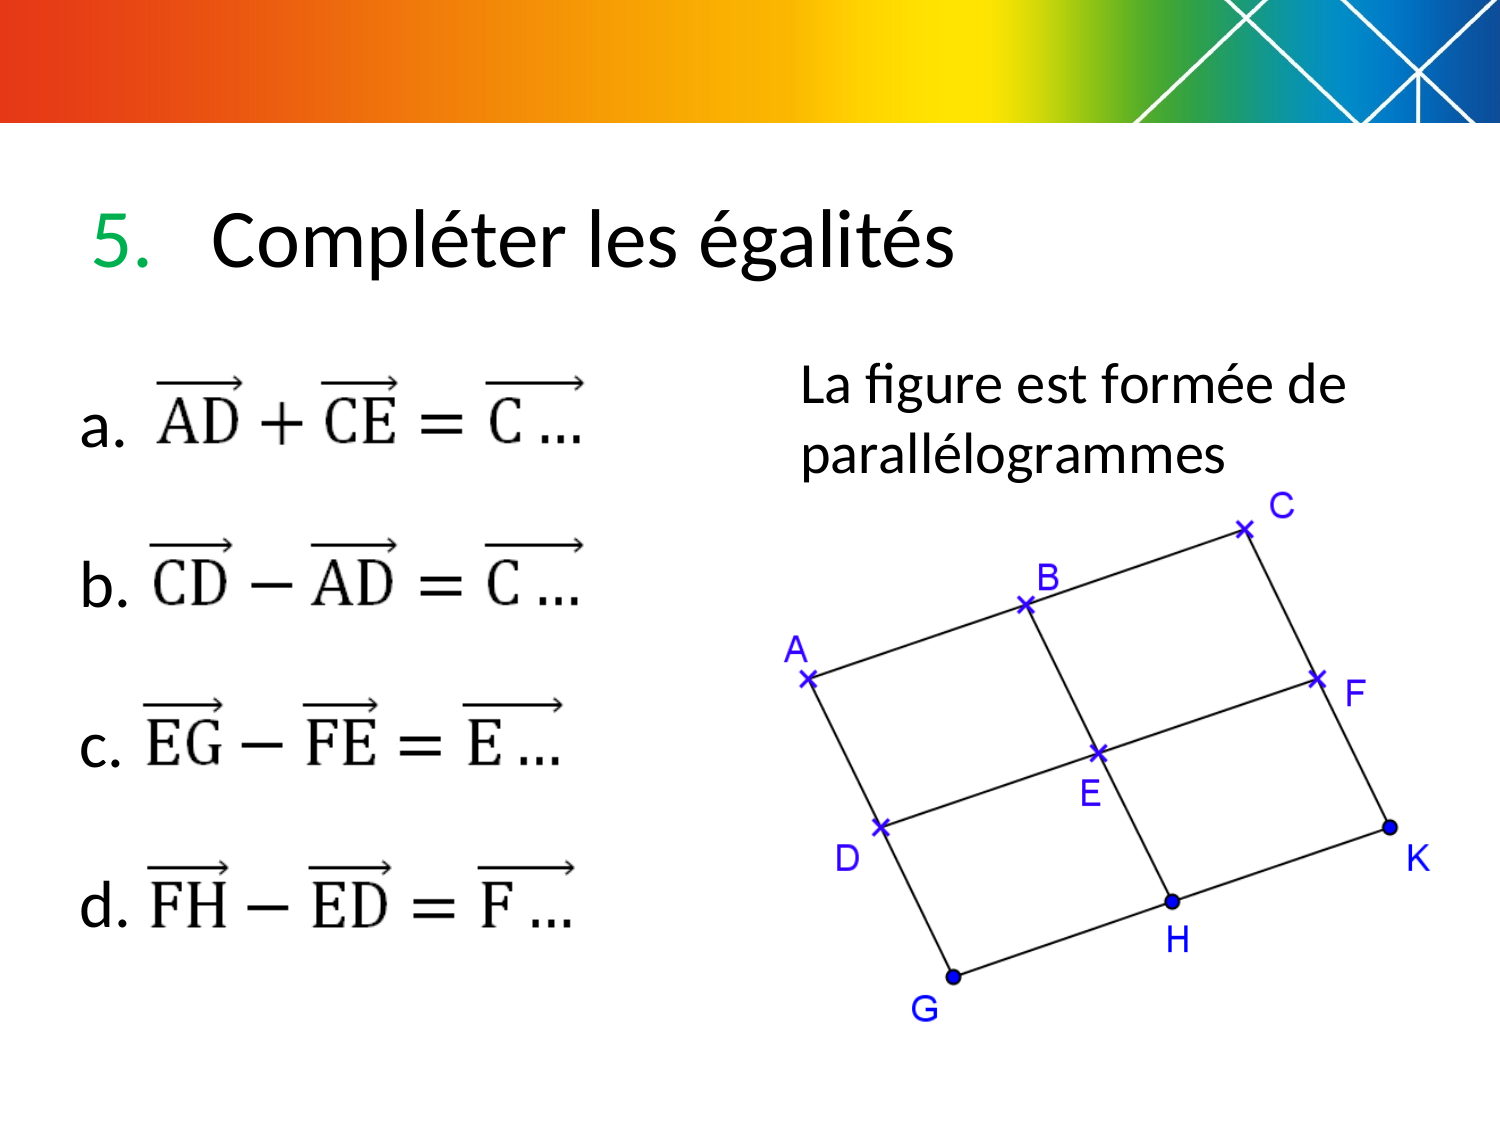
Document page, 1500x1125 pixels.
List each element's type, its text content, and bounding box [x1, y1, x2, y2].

title Compléter les égalités [75, 163, 1426, 305]
text_box La figure est formée de parallélogrammes [785, 337, 1447, 494]
picture [135, 846, 597, 945]
text_box a. b. c. d. [64, 373, 573, 949]
picture [135, 366, 608, 464]
picture [142, 536, 609, 629]
picture [750, 479, 1462, 1039]
picture [123, 680, 593, 800]
picture [1340, 0, 1500, 123]
picture [0, 0, 1359, 123]
